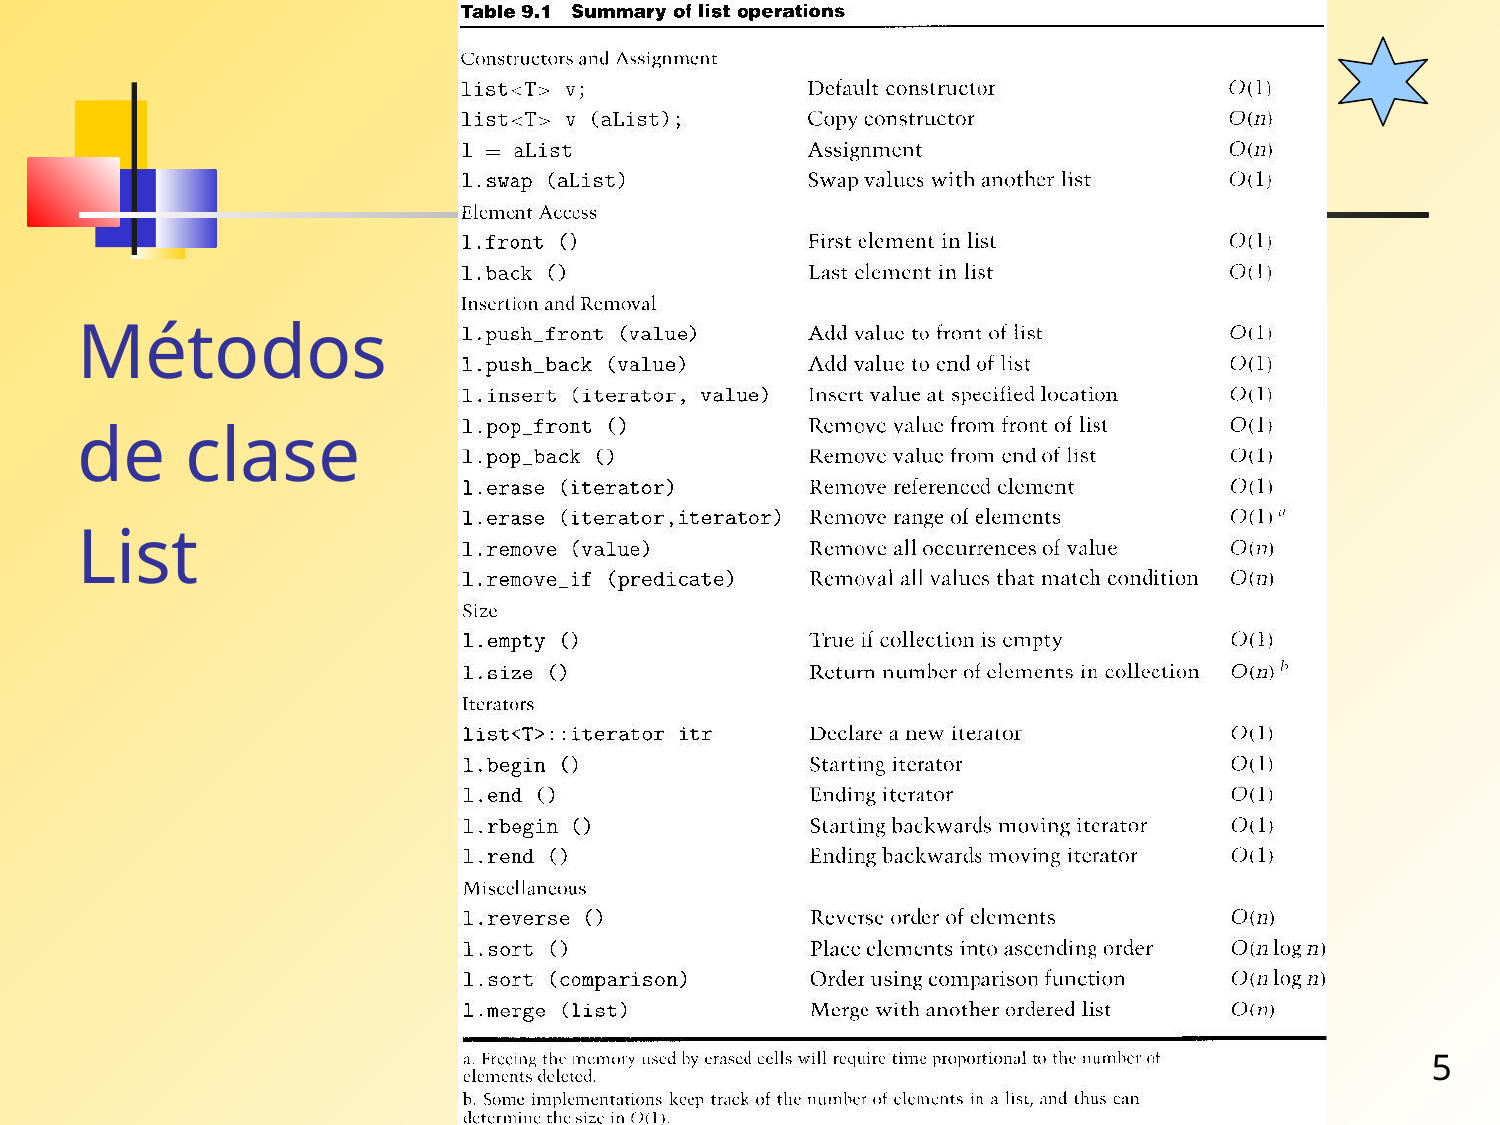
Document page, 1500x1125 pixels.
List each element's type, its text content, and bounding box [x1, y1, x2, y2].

text_box [1338, 37, 1428, 126]
picture [458, 0, 1327, 1125]
title Métodos de clase List [62, 287, 438, 613]
